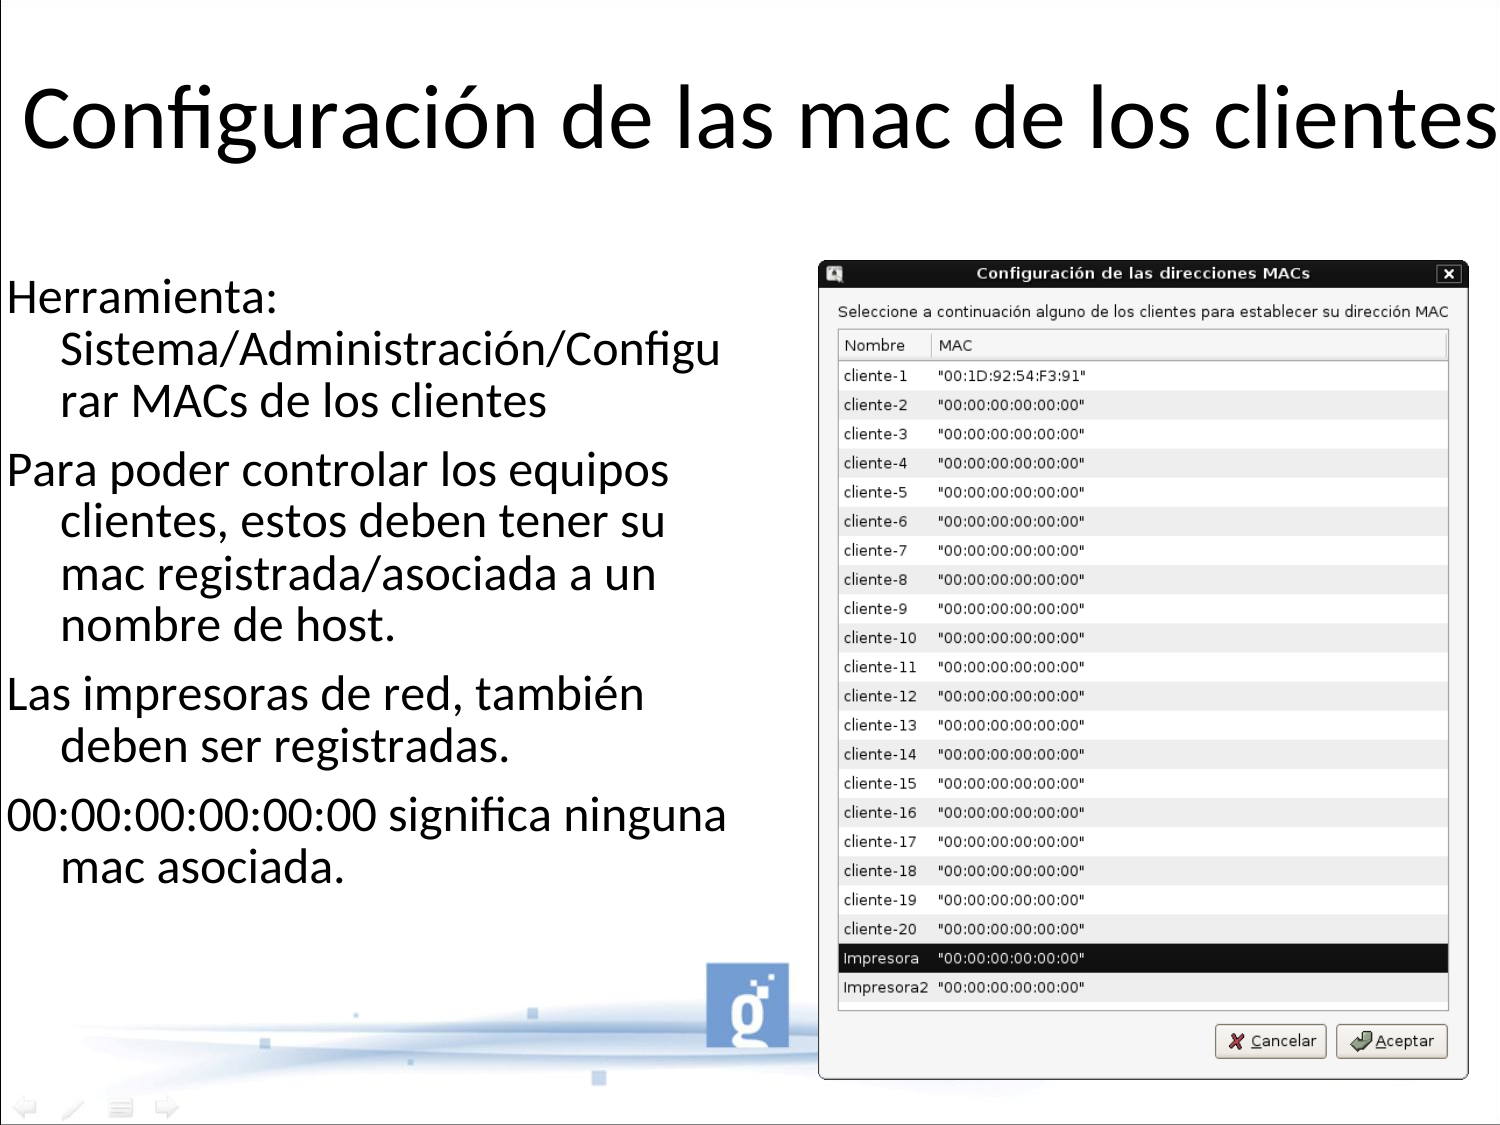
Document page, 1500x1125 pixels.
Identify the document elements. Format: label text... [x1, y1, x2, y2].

list Herramienta: Sistema/Administración/Configurar MACs de los clientes Para poder controlar los equipos clientes, estos deben tener su mac registrada/asociada a un nombre de host. Las impresoras de red, también deben ser registradas. 00:00:00:00:00:00 significa ninguna mac asociada. [6, 274, 733, 1093]
picture [0, 0, 1500, 1125]
title Configuración de las mac de los clientes [18, 19, 1500, 228]
